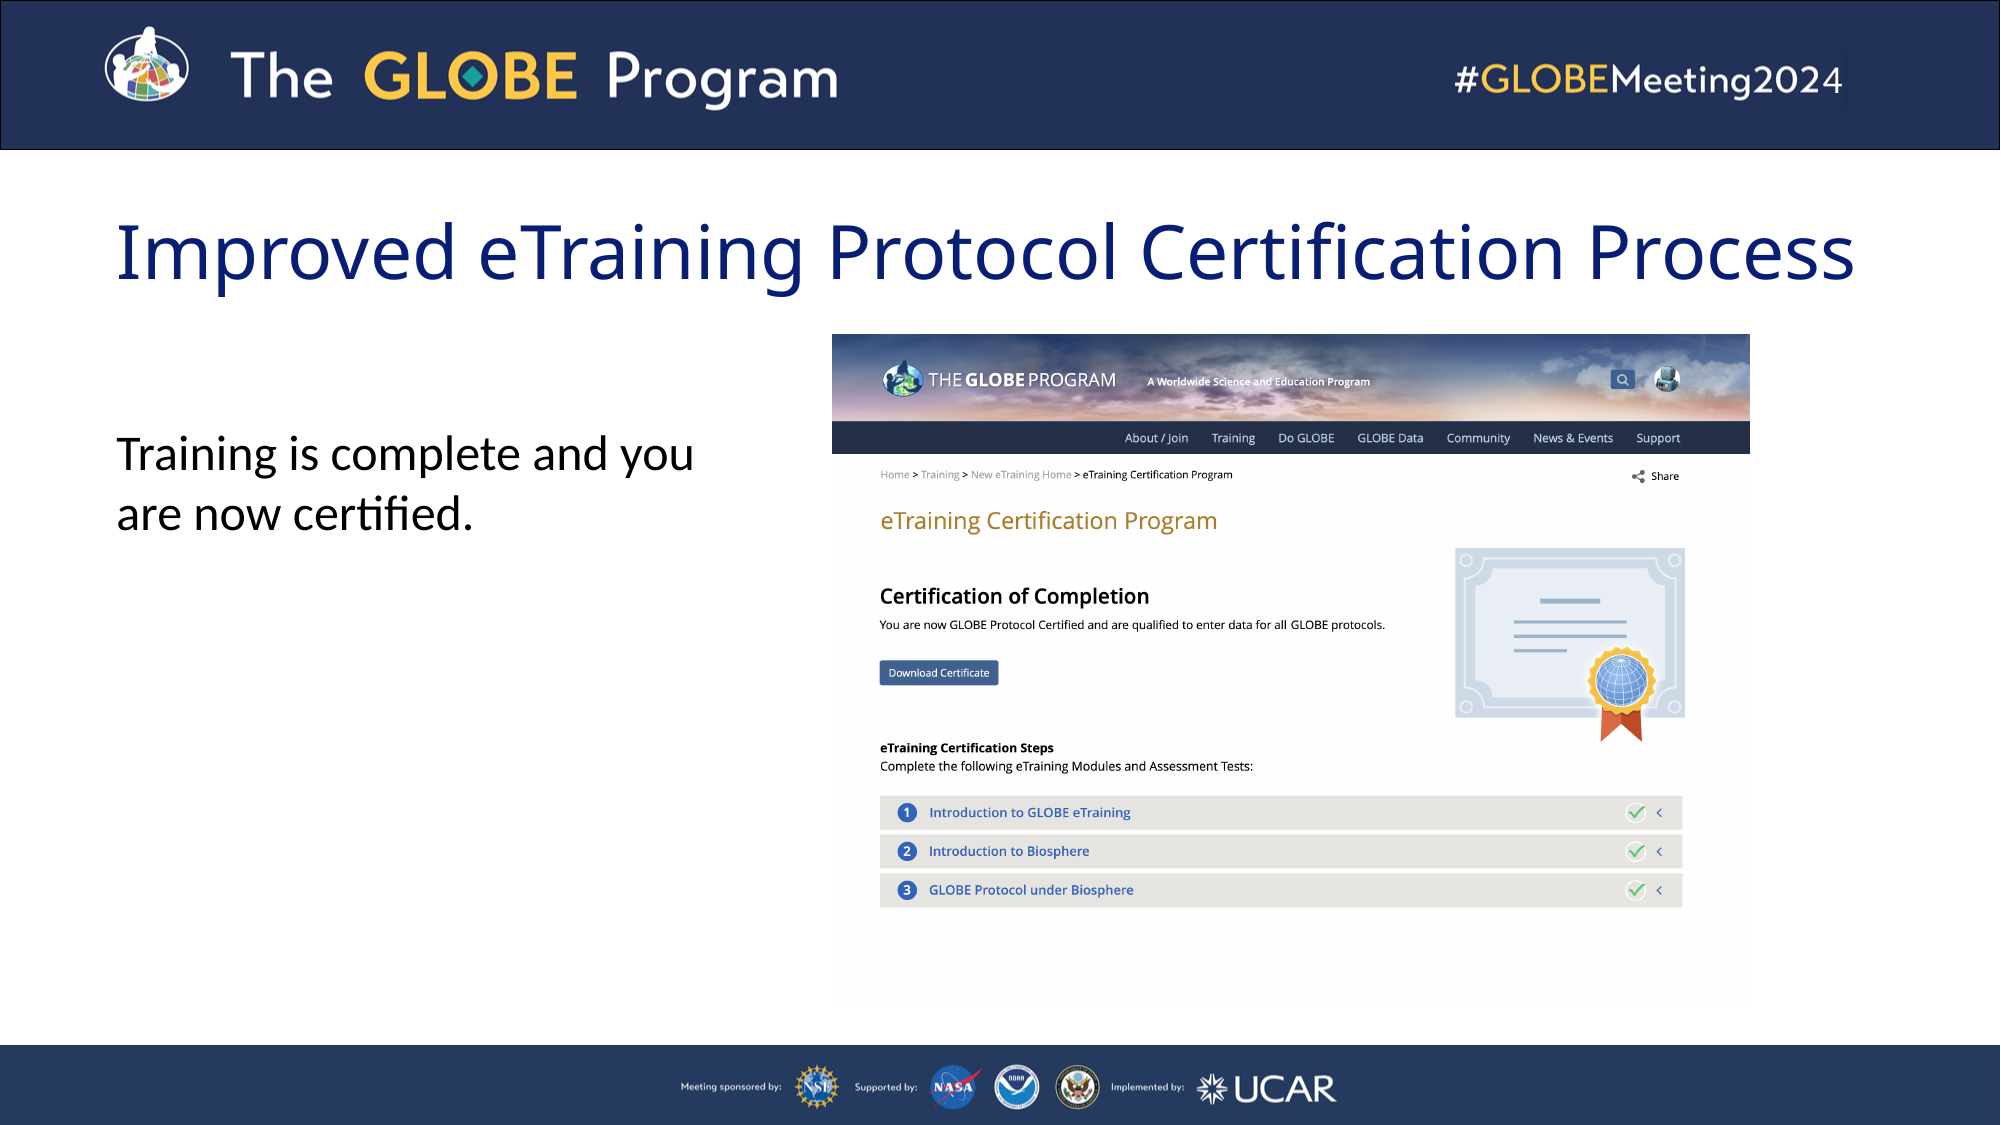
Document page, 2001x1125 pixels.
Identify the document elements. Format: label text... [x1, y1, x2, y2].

text_box Training is complete and you are now certified. [101, 413, 728, 549]
text_box Improved eTraining Protocol Certification Process [101, 216, 1927, 303]
picture [1, 1, 1999, 149]
picture [832, 334, 1750, 1009]
picture [0, 1045, 2000, 1125]
